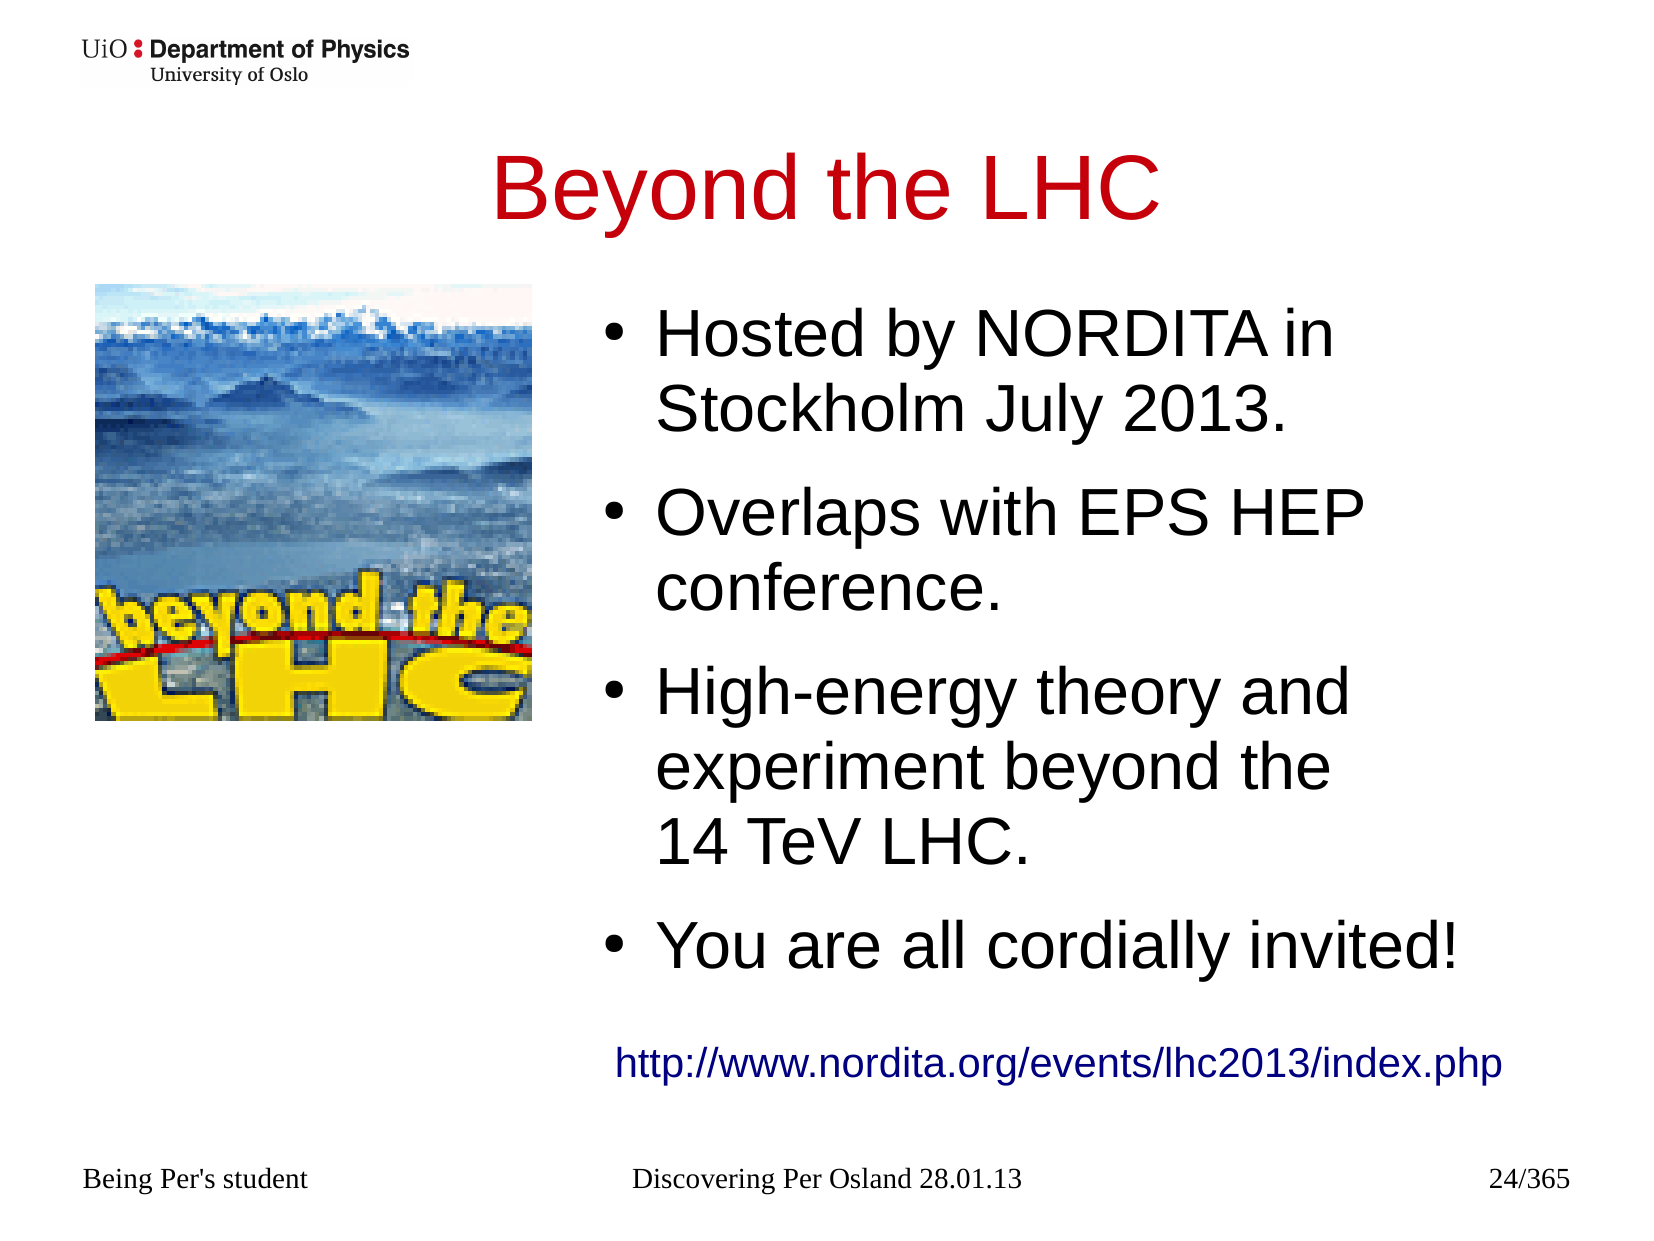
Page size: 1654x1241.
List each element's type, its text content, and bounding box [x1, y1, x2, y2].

picture [80, 37, 413, 86]
text_box http://www.nordita.org/events/lhc2013/index.php [600, 1032, 1576, 1094]
title Beyond the LHC [82, 84, 1571, 292]
list Hosted by NORDITA in Stockholm July 2013. Overlaps with EPS HEP conference. High-energy theory and experiment beyond the 14 TeV LHC. You are all cordially invited! [584, 296, 1501, 982]
picture [95, 284, 532, 721]
